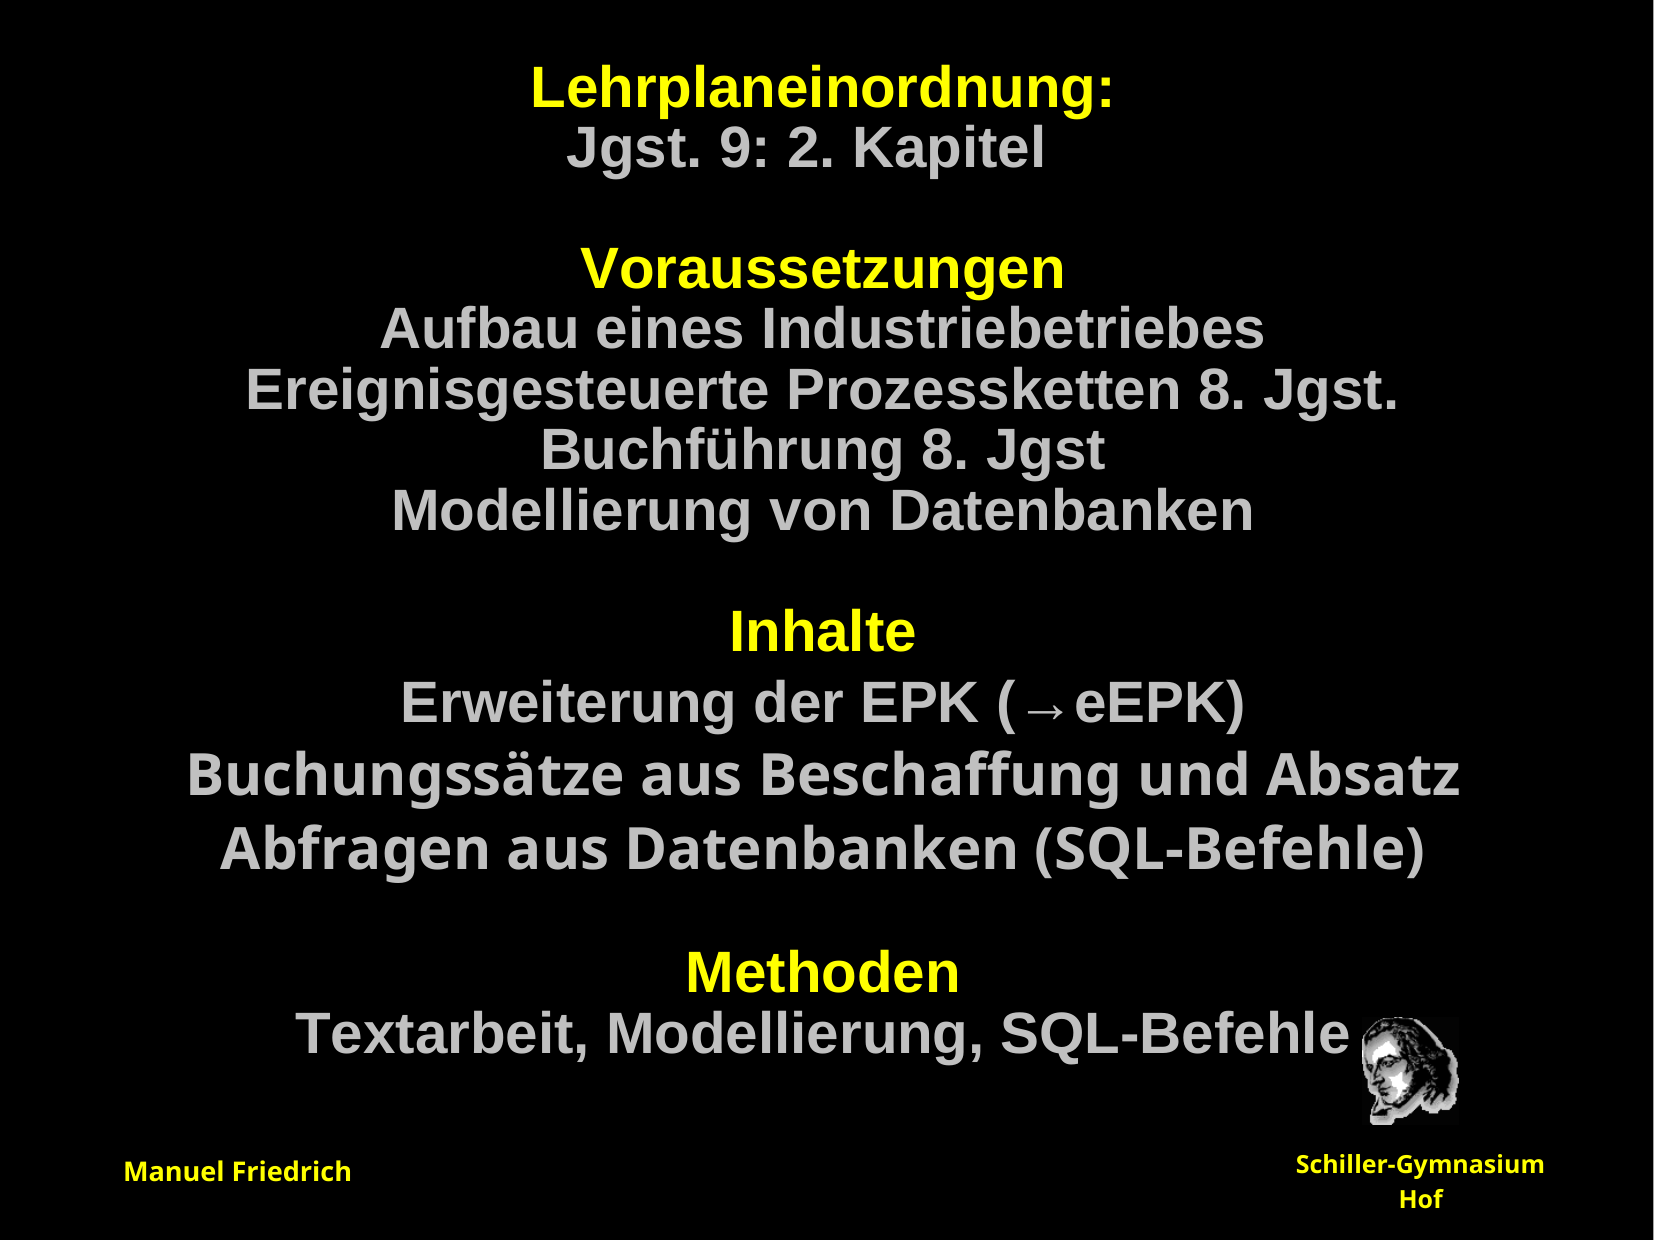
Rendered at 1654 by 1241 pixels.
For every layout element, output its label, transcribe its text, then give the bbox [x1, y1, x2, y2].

text_box Manuel Friedrich [123, 1151, 353, 1191]
text_box Schiller-Gymnasium Hof [1295, 1145, 1546, 1216]
text_box Lehrplaneinordnung: Jgst. 9: 2. Kapitel Voraussetzungen Aufbau eines Industriebetriebes Ereignisgesteuerte Prozessketten 8. Jgst. Buchführung 8. Jgst Modellierung von Datenbanken Inhalte Erweiterung der EPK (→eEPK)‏ Buchungssätze aus Beschaffung und Absatz Abfragen aus Datenbanken (SQL-Befehle)‏ Methoden Textarbeit, Modellierung, SQL-Befehle [184, 59, 1462, 1127]
